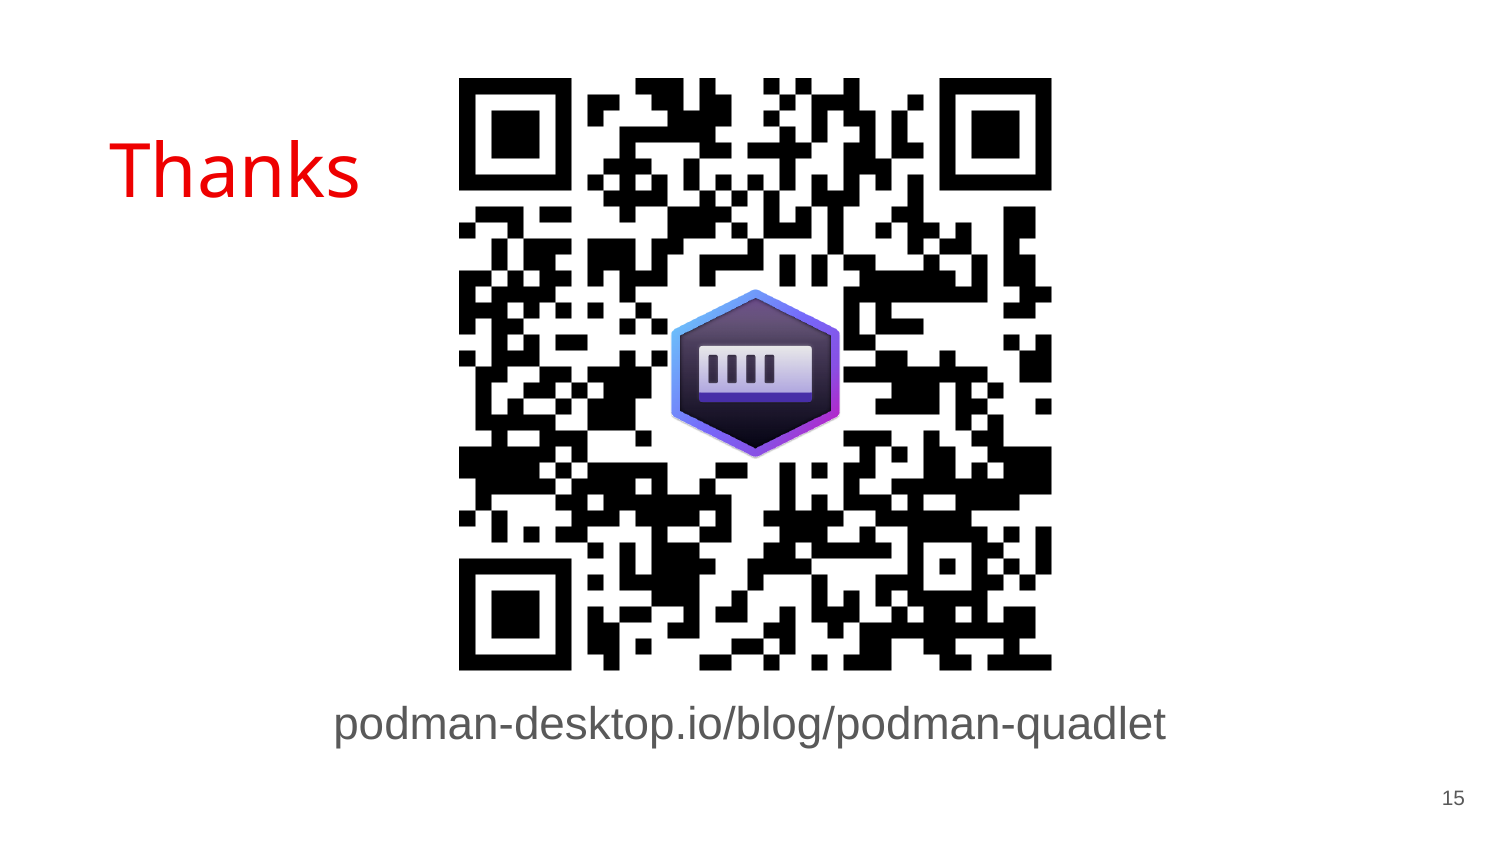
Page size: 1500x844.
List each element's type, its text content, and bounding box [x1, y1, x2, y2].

slide_number <number> [1389, 764, 1480, 830]
list podman-desktop.io/blog/podman-quadlet [235, 670, 1265, 766]
text_box Thanks [109, 122, 931, 248]
picture [459, 78, 1052, 671]
